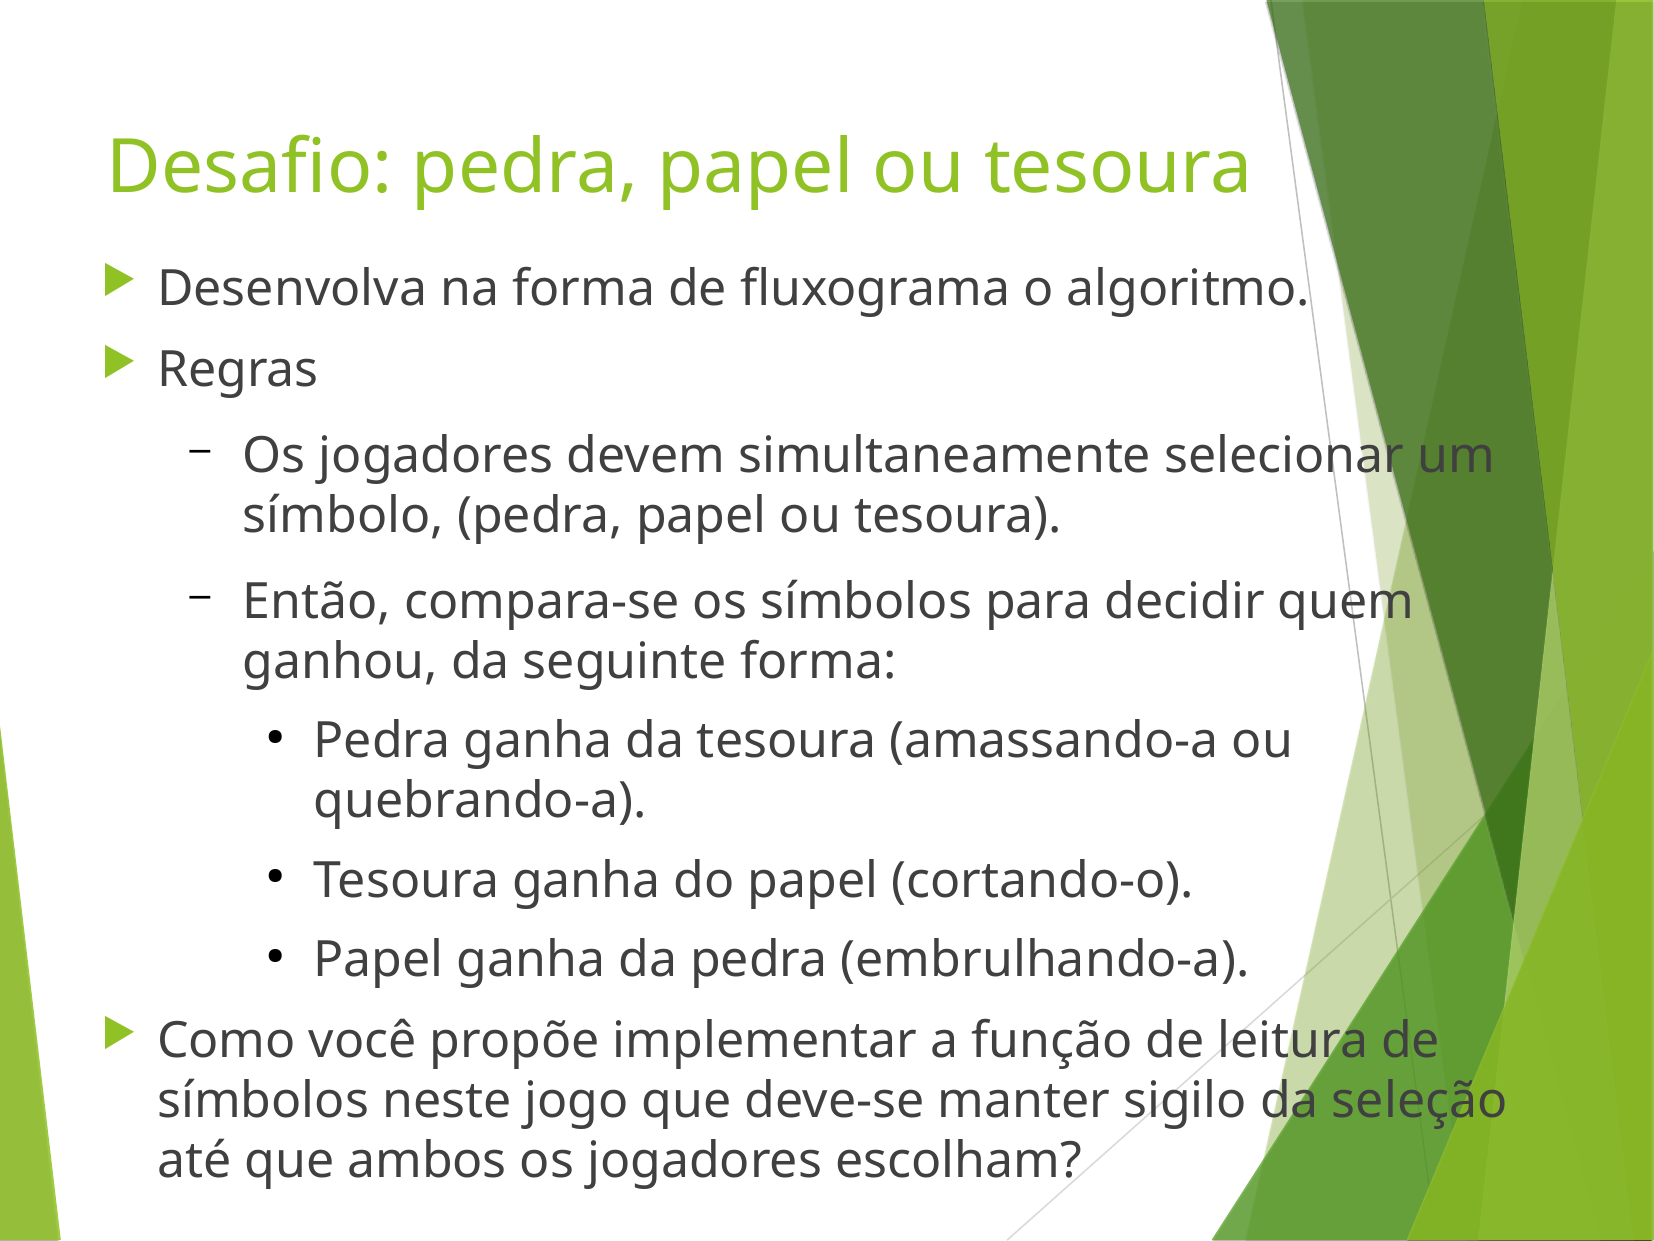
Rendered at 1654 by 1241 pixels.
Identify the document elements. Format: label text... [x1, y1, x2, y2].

list Desenvolva na forma de fluxograma o algoritmo. Regras Os jogadores devem simultaneamente selecionar um símbolo, (pedra, papel ou tesoura). Então, compara-se os símbolos para decidir quem ganhou, da seguinte forma: Pedra ganha da tesoura (amassando-a ou quebrando-a). Tesoura ganha do papel (cortando-o). Papel ganha da pedra (embrulhando-a). Como você propõe implementar a função de leitura de símbolos neste jogo que deve-se manter sigilo da seleção até que ambos os jogadores escolham? [86, 248, 1595, 1085]
title Desafio: pedra, papel ou tesoura [91, 110, 1477, 248]
